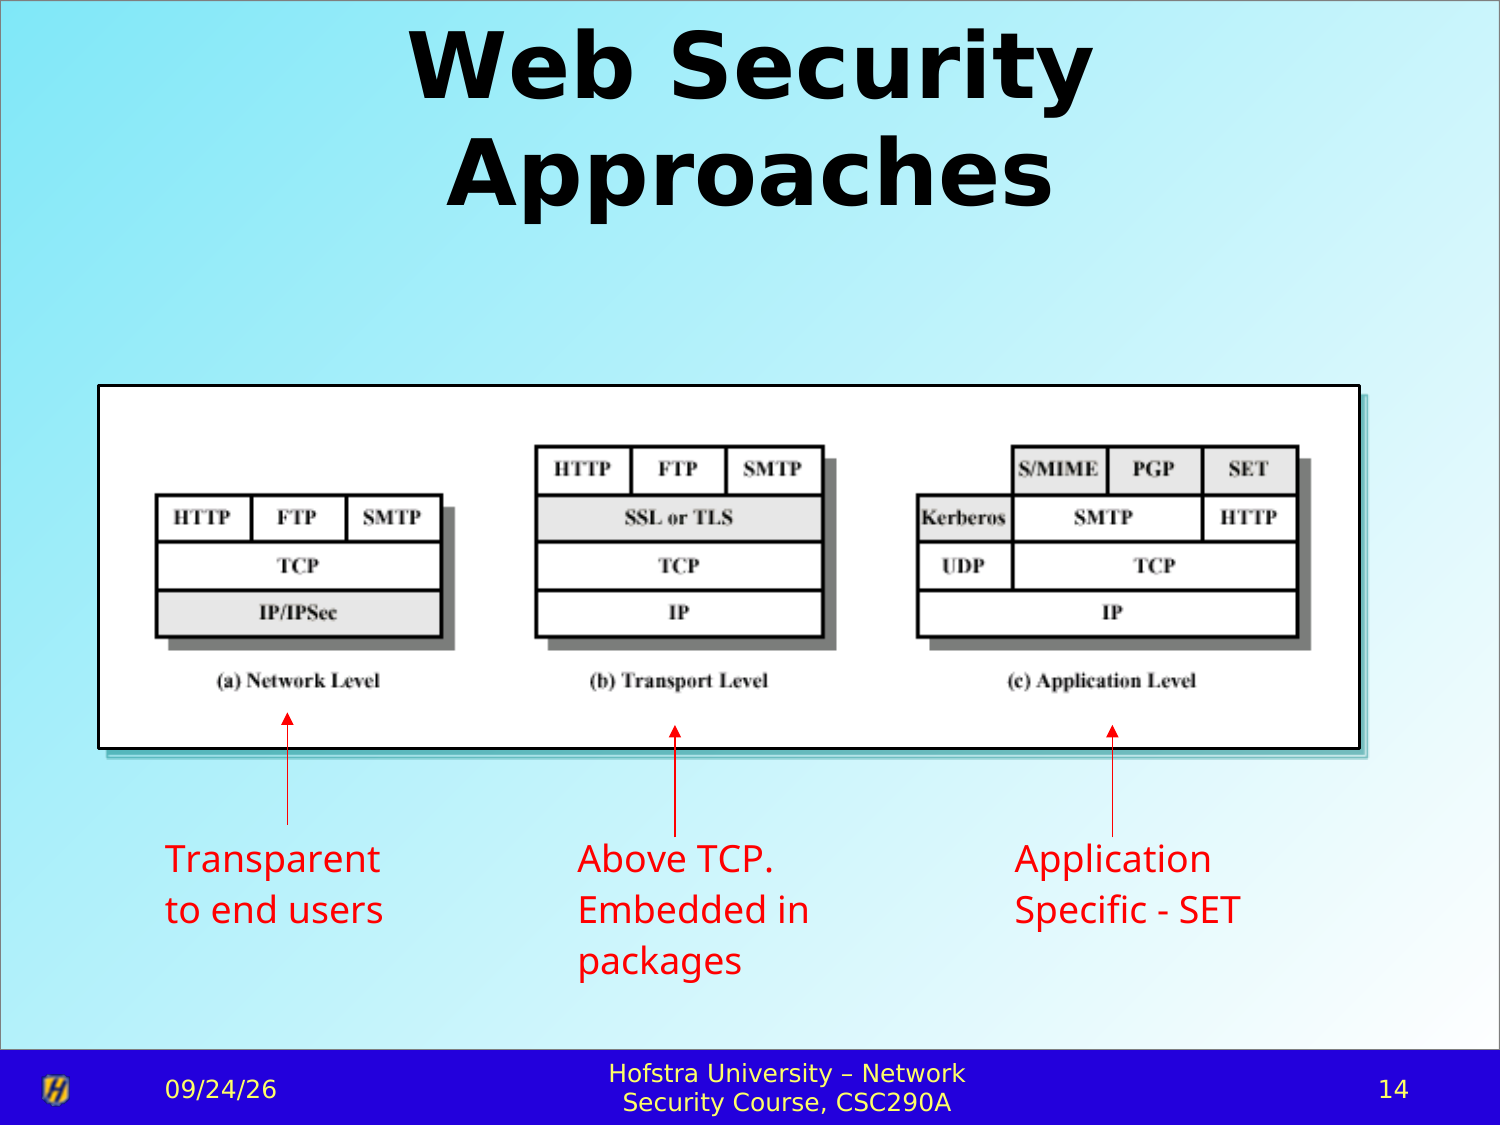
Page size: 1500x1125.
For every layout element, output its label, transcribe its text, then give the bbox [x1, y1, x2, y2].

picture [99, 387, 1358, 748]
text_box Application Specific - SET [999, 824, 1275, 943]
text_box Transparent to end users [149, 824, 426, 943]
title Web Security Approaches [112, 5, 1391, 236]
text_box Above TCP. Embedded in packages [562, 824, 838, 994]
picture [37, 1072, 76, 1110]
